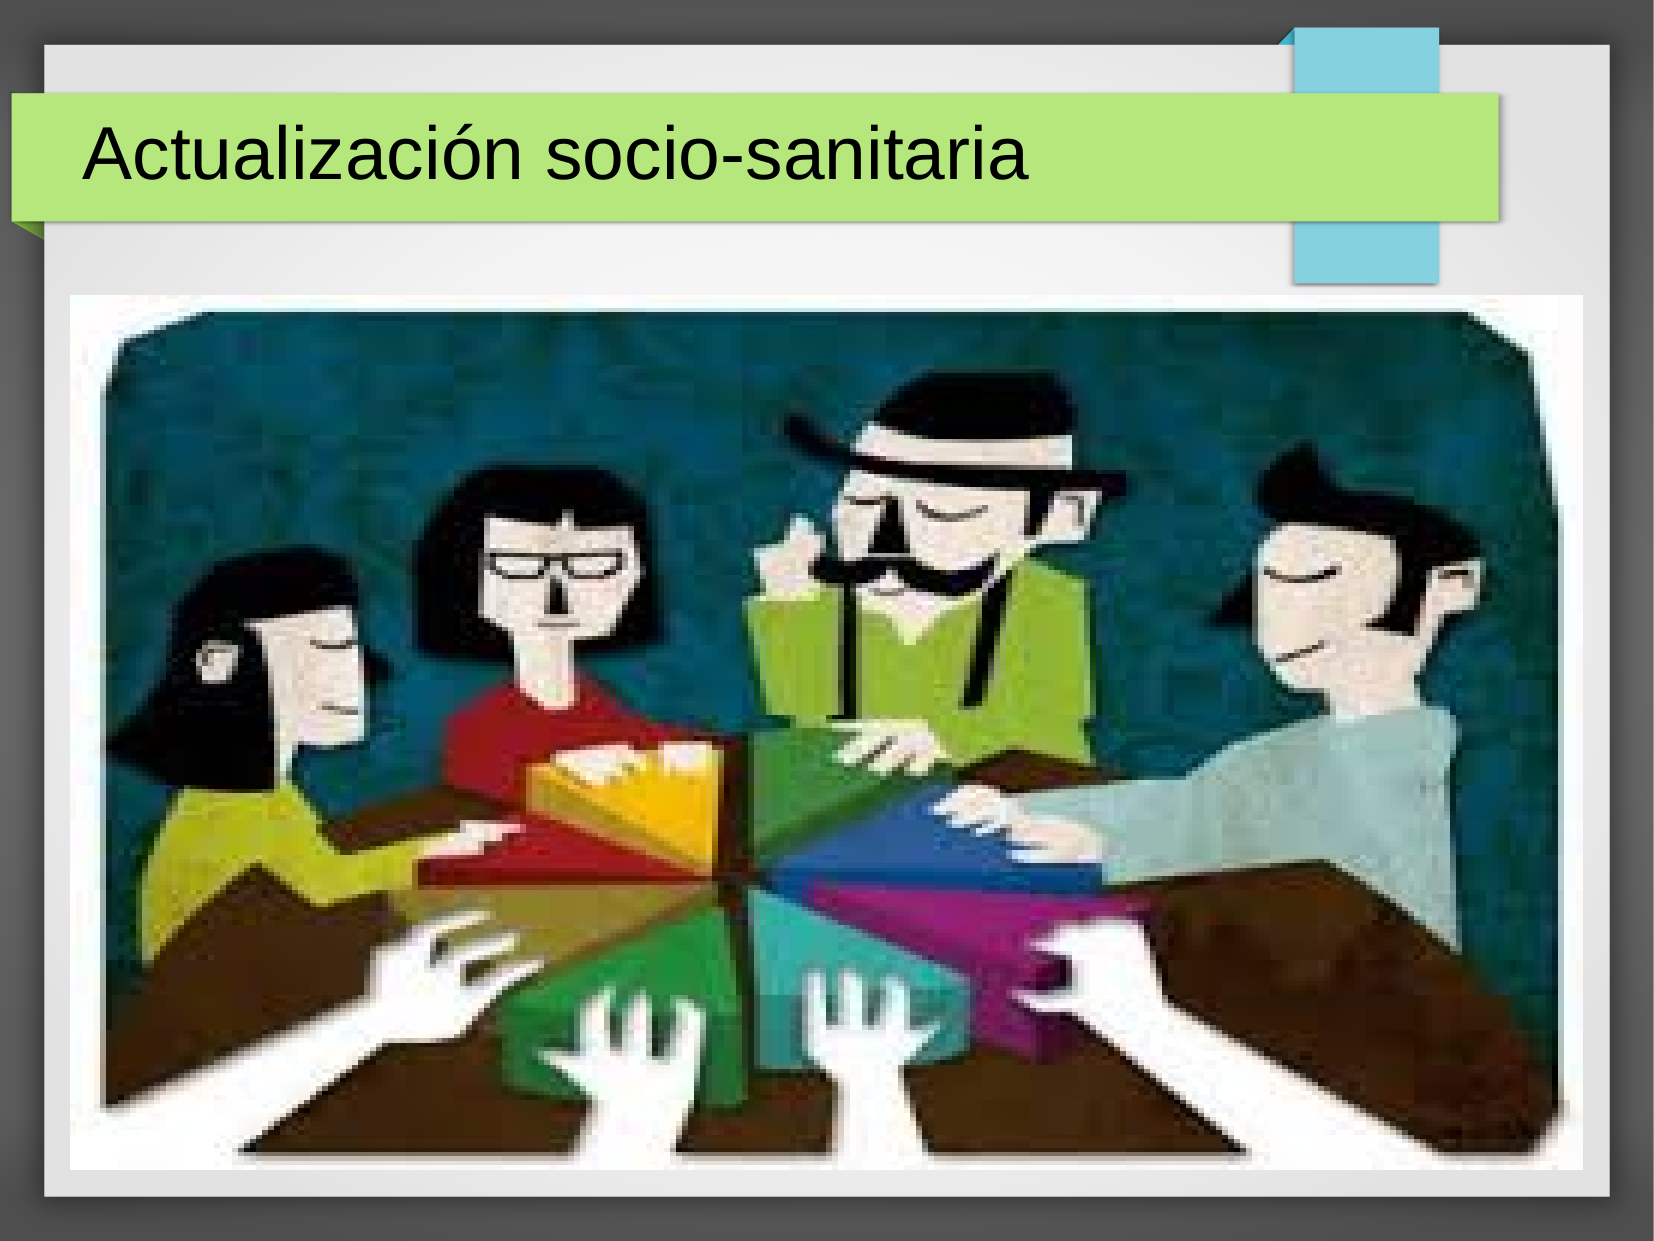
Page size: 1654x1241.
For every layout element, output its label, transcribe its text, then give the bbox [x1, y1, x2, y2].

title Actualización socio-sanitaria [82, 94, 1264, 213]
picture [0, 0, 1654, 1241]
